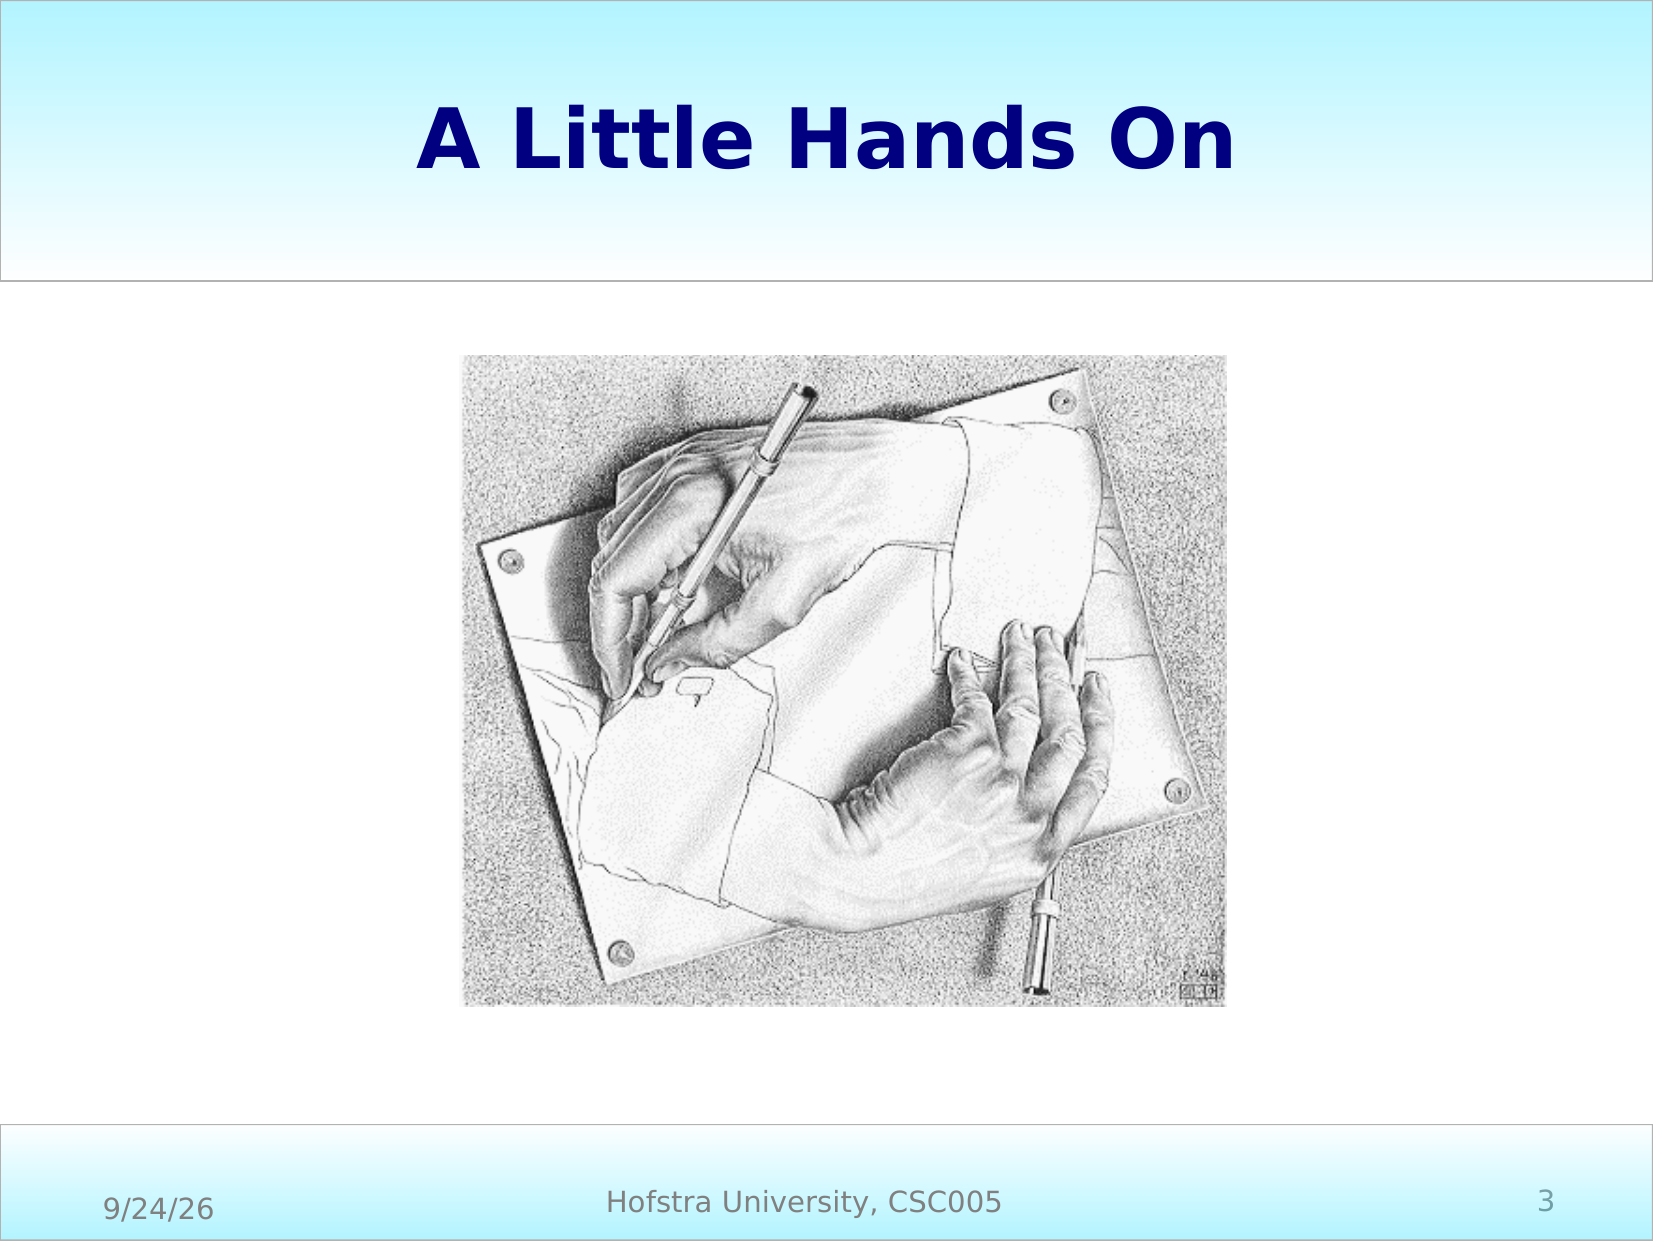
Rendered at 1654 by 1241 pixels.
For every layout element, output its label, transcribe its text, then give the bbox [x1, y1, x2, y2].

title A Little Hands On [78, 10, 1576, 270]
picture [459, 355, 1227, 1007]
